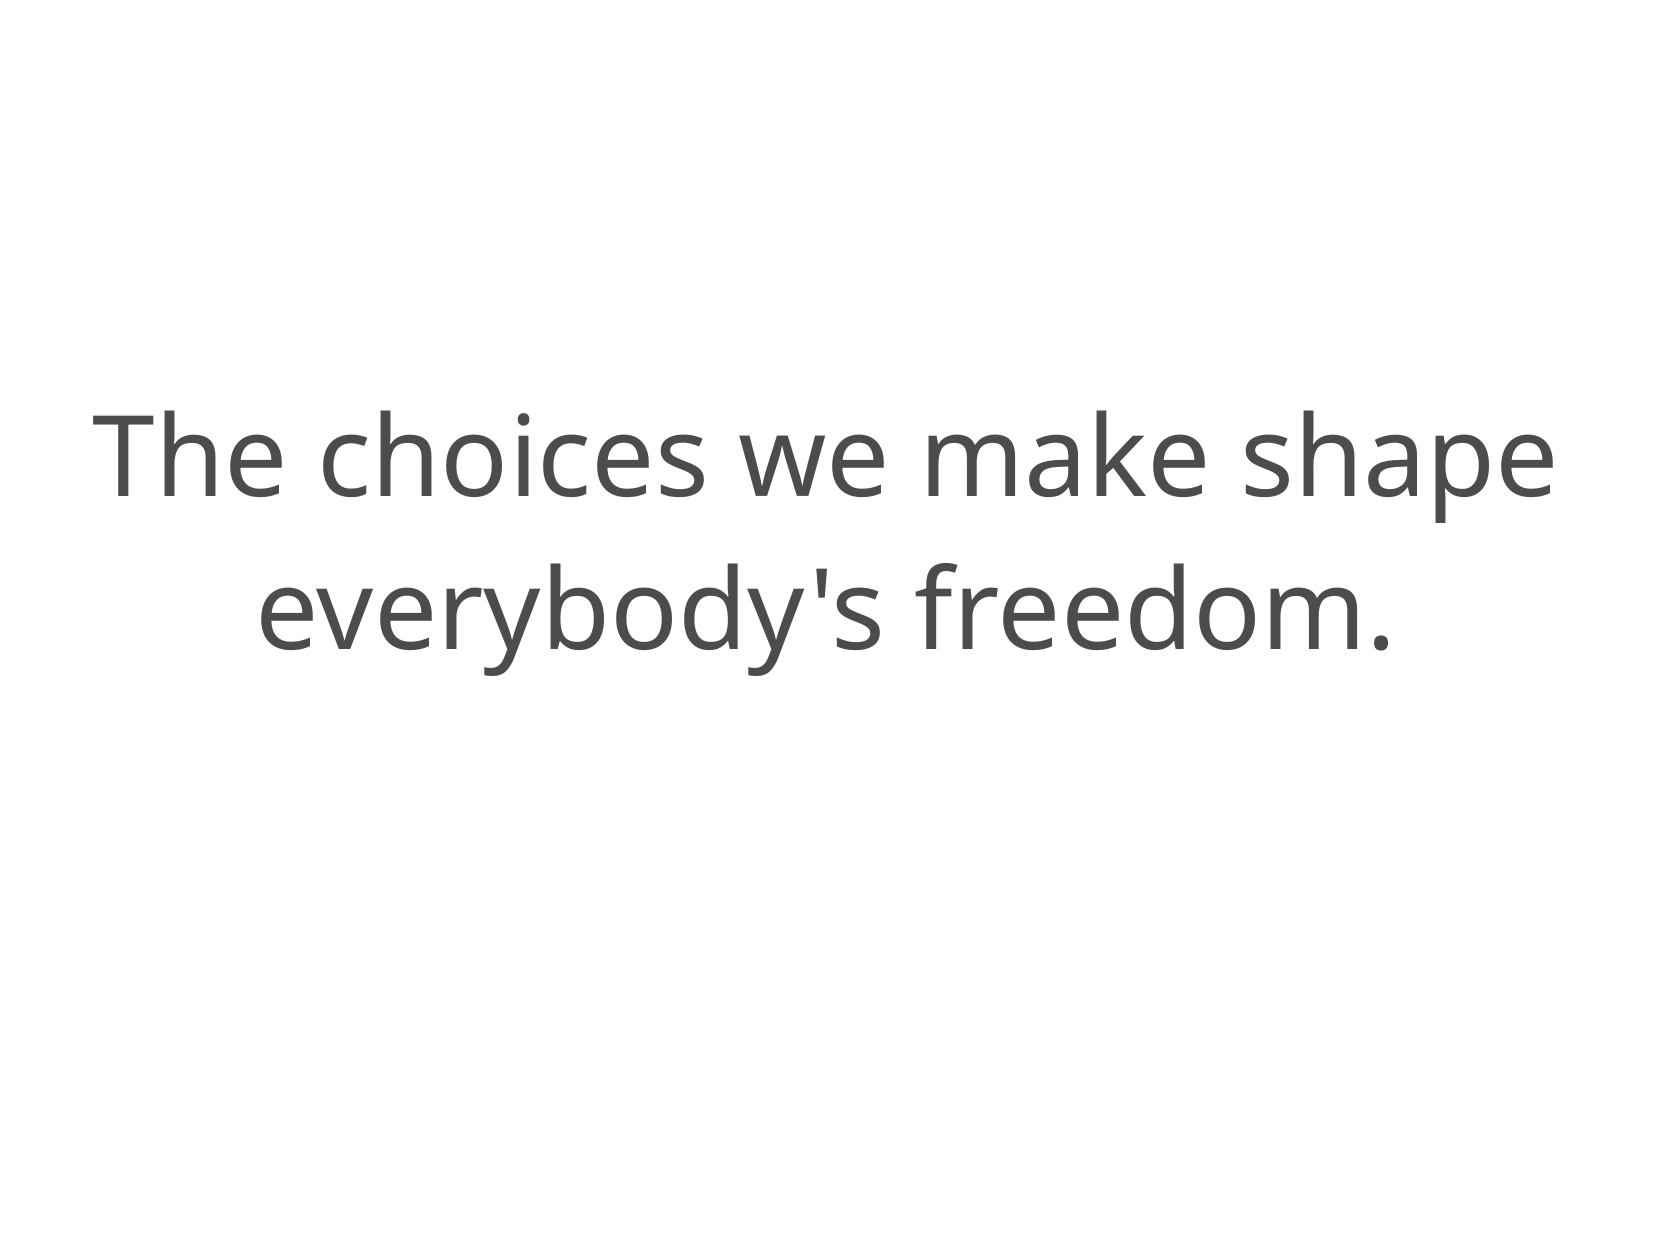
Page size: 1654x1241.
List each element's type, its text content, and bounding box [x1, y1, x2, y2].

subtitle The choices we make shape everybody's freedom. [82, 49, 1571, 1010]
